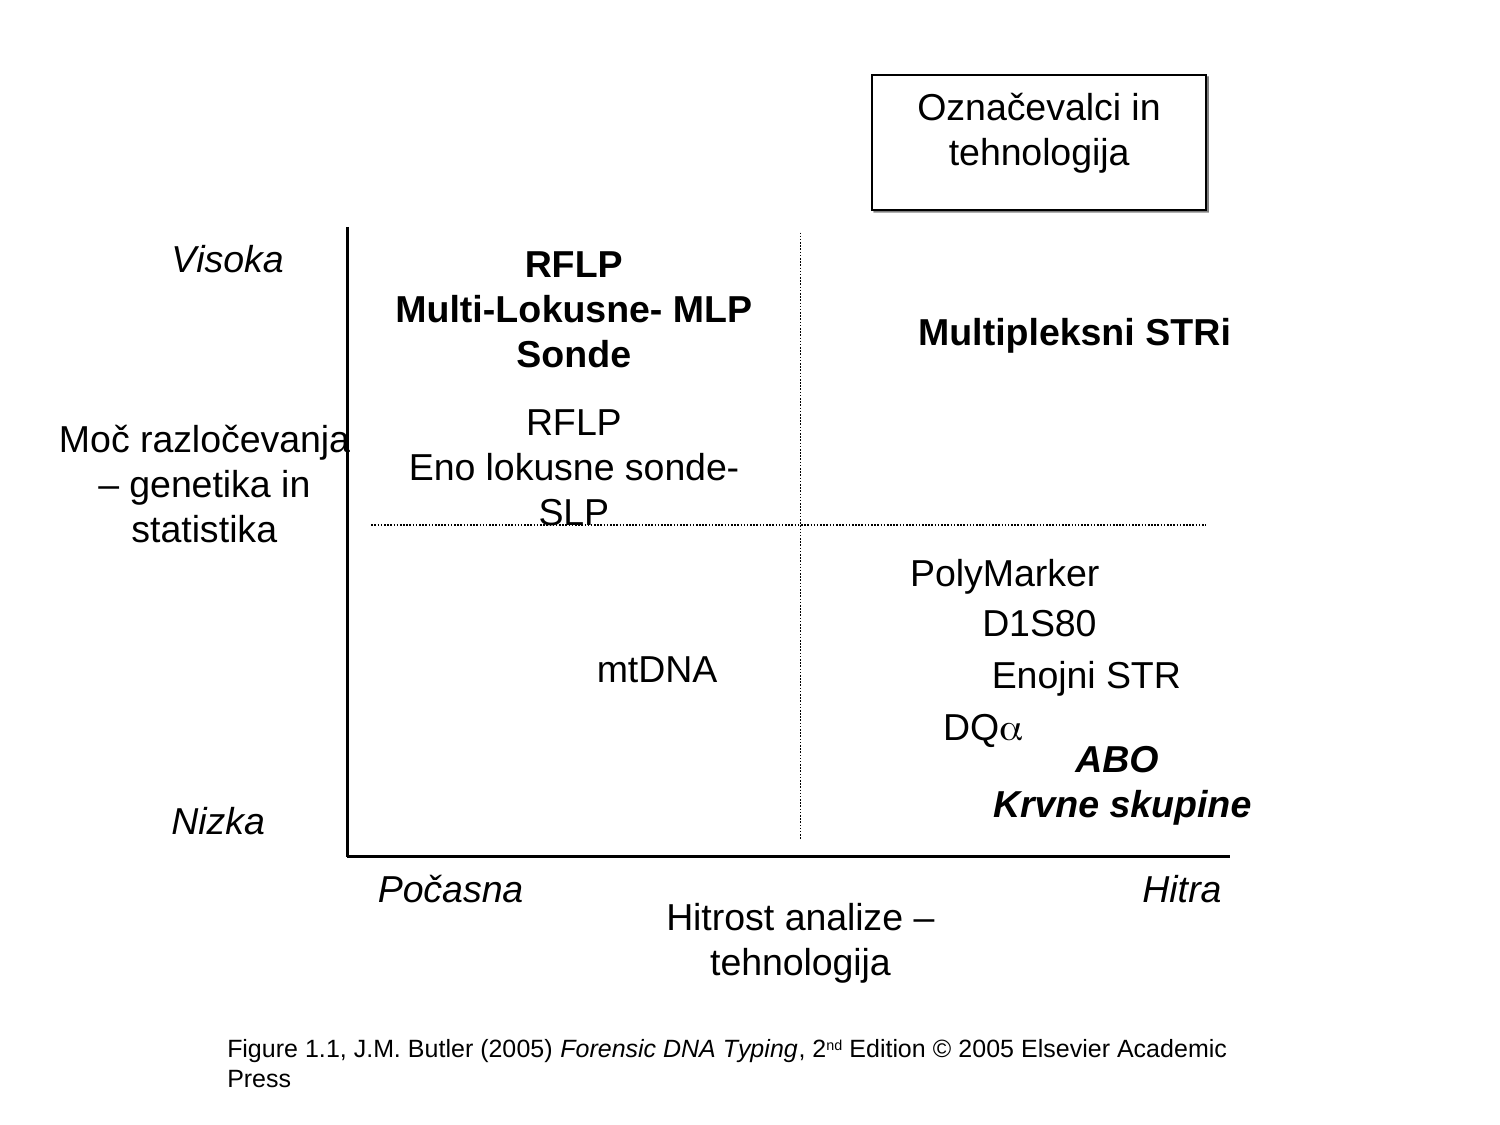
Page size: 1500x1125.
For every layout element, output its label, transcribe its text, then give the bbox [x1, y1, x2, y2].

text_box RFLP Eno lokusne sonde- SLP [371, 389, 777, 509]
text_box Moč razločevanja – genetika in statistika [37, 406, 372, 610]
text_box Hitra [1038, 856, 1326, 970]
text_box Počasna [252, 856, 539, 970]
text_box Multipleksni STRi [871, 299, 1278, 419]
text_box Enojni STR [895, 643, 1278, 734]
text_box Figure 1.1, J.M. Butler (2005) Forensic DNA Typing, 2nd Edition © 2005 Elsevier Academic Press [212, 1024, 1312, 1101]
text_box D1S80 [920, 591, 1159, 682]
text_box RFLP Multi-Lokusne- MLP Sonde [371, 232, 777, 346]
text_box mtDNA [538, 637, 777, 728]
text_box ABO Krvne skupine [919, 727, 1325, 846]
text_box DQ [887, 695, 1079, 786]
text_box Označevalci in tehnologija [872, 75, 1206, 211]
text_box Visoka [156, 226, 443, 340]
text_box Hitrost analize – tehnologija [562, 884, 1039, 1024]
text_box Nizka [156, 789, 443, 902]
text_box PolyMarker [864, 541, 1146, 632]
